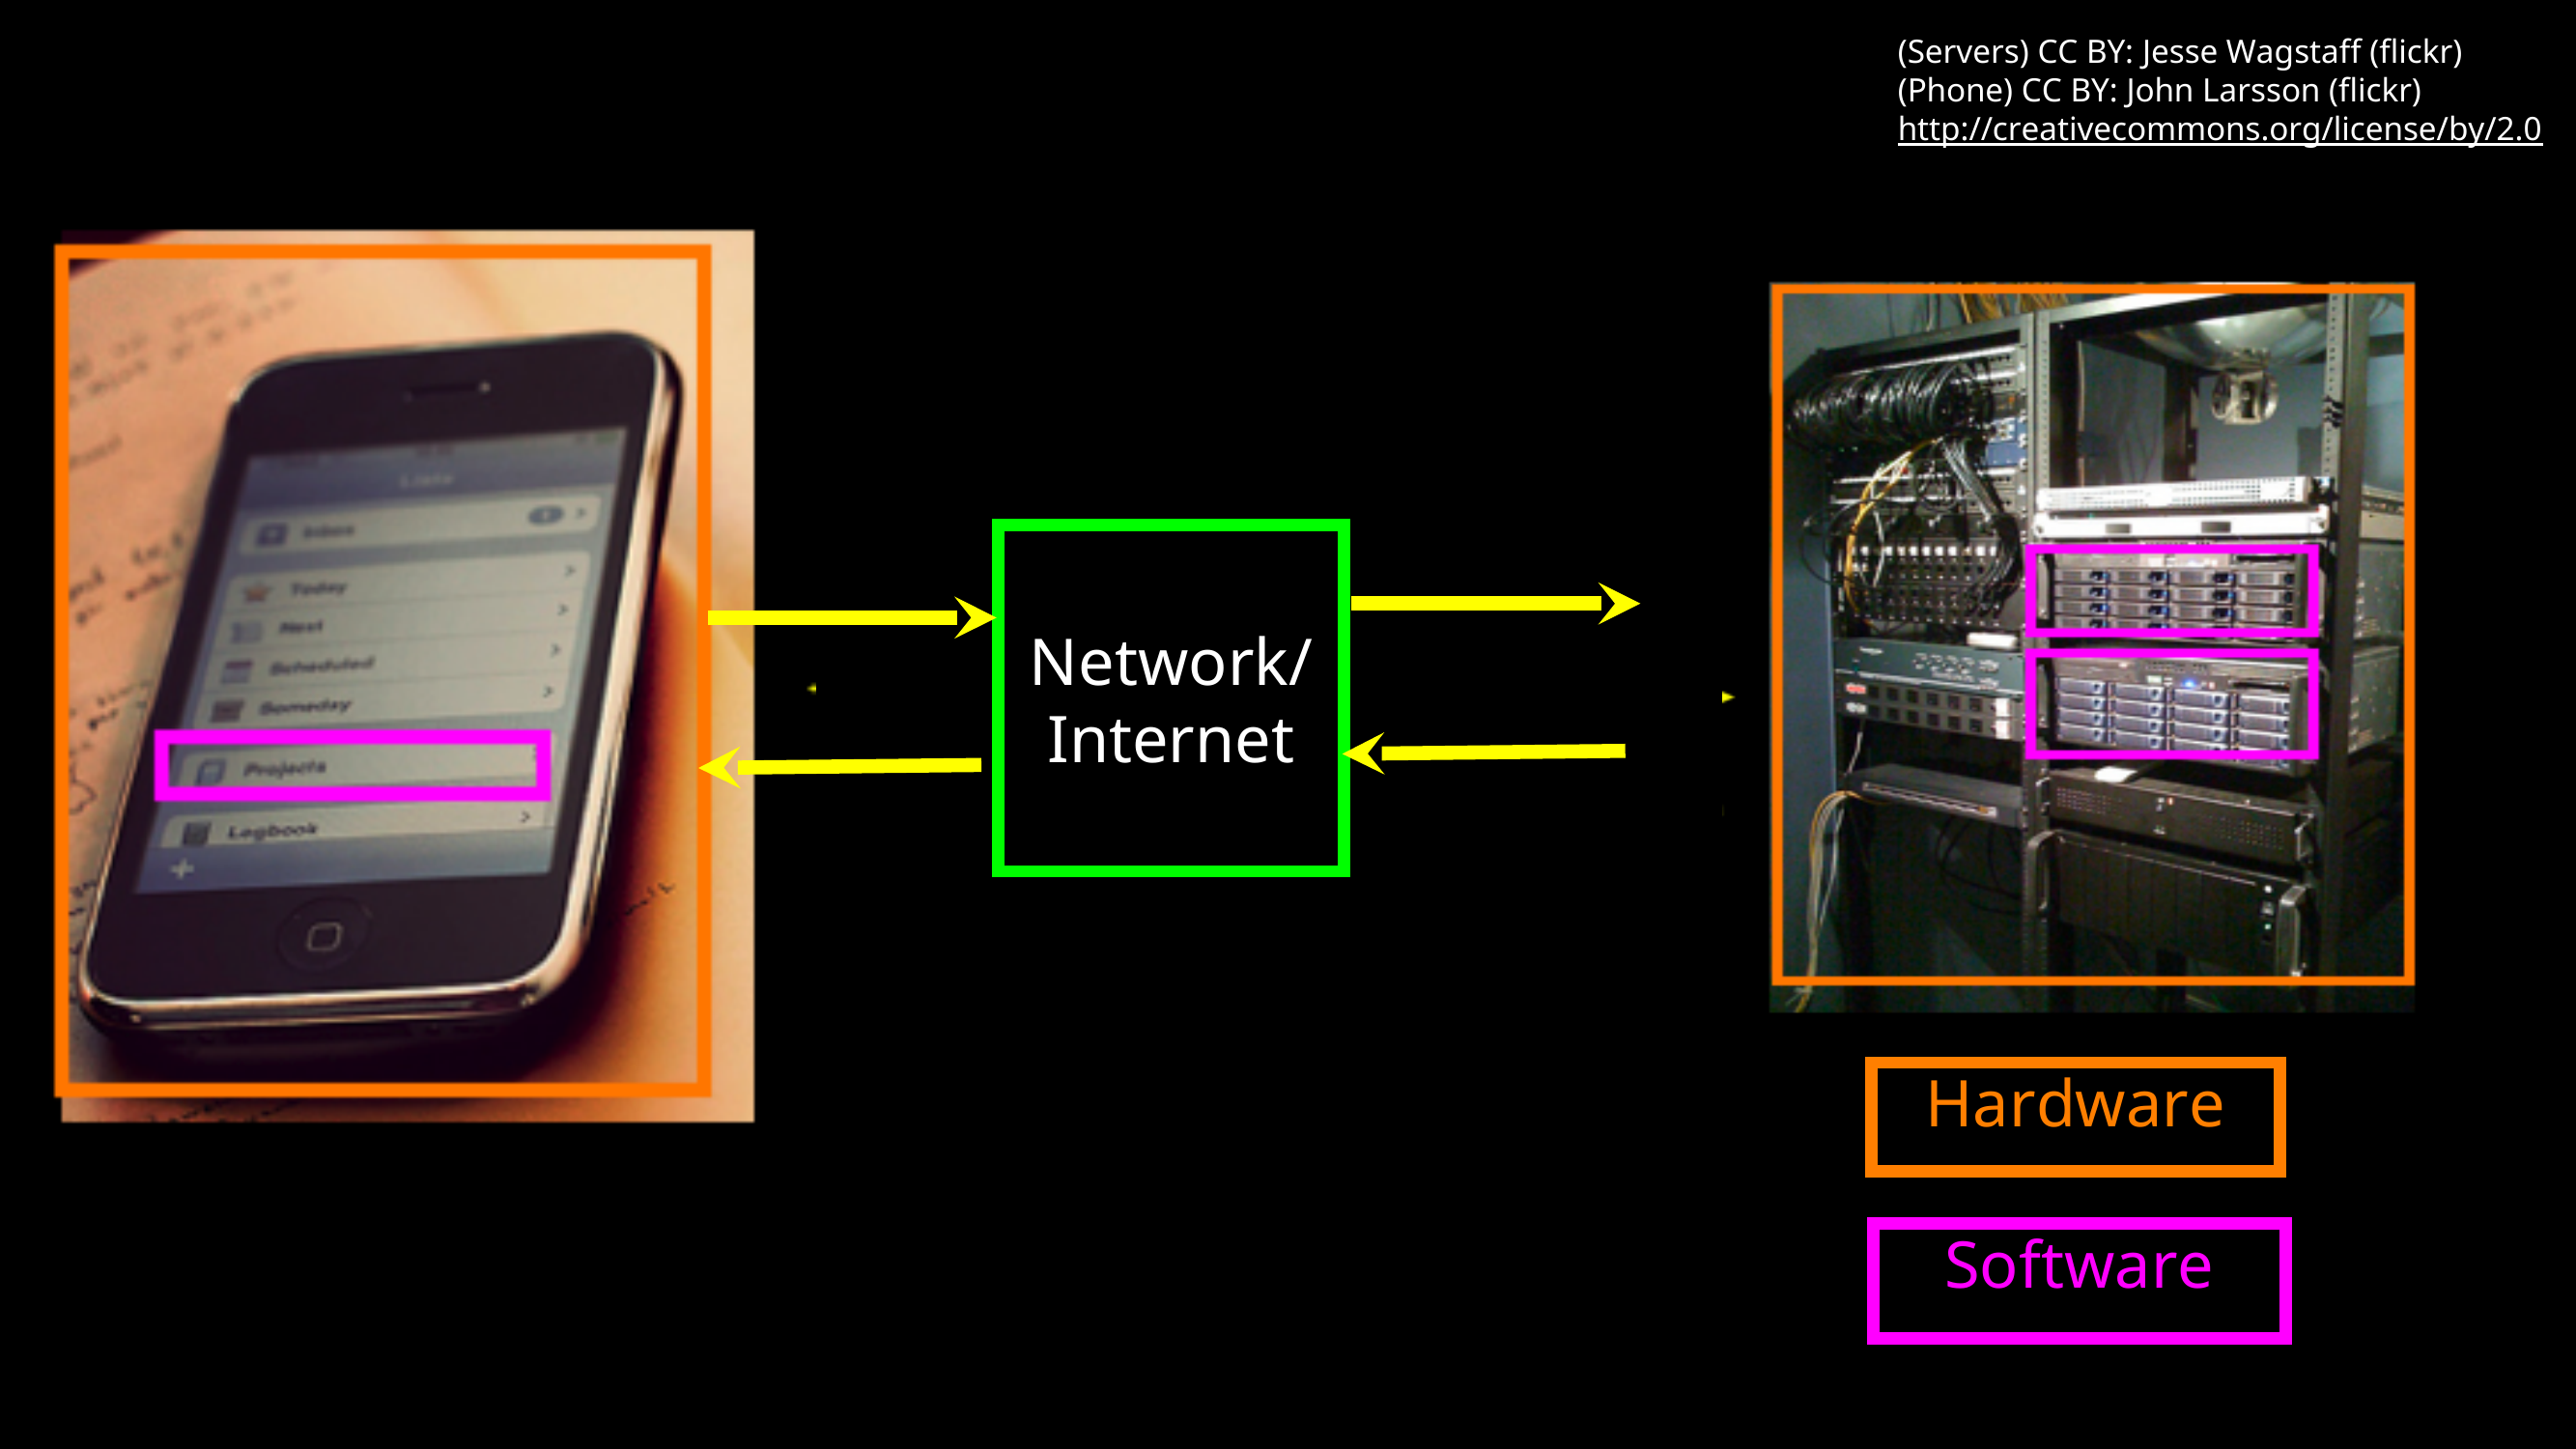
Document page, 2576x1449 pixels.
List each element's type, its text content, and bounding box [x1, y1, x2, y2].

text_box (Servers) CC BY: Jesse Wagstaff (flickr) (Phone) CC BY: John Larsson (flickr) http://creativecommons.org/license/by/2.0 [1883, 23, 2576, 156]
picture [1722, 265, 2472, 1027]
text_box Software [1873, 1223, 2286, 1339]
picture [0, 192, 816, 1160]
text_box Hardware [1871, 1062, 2280, 1172]
text_box Network/ Internet [998, 525, 1345, 872]
